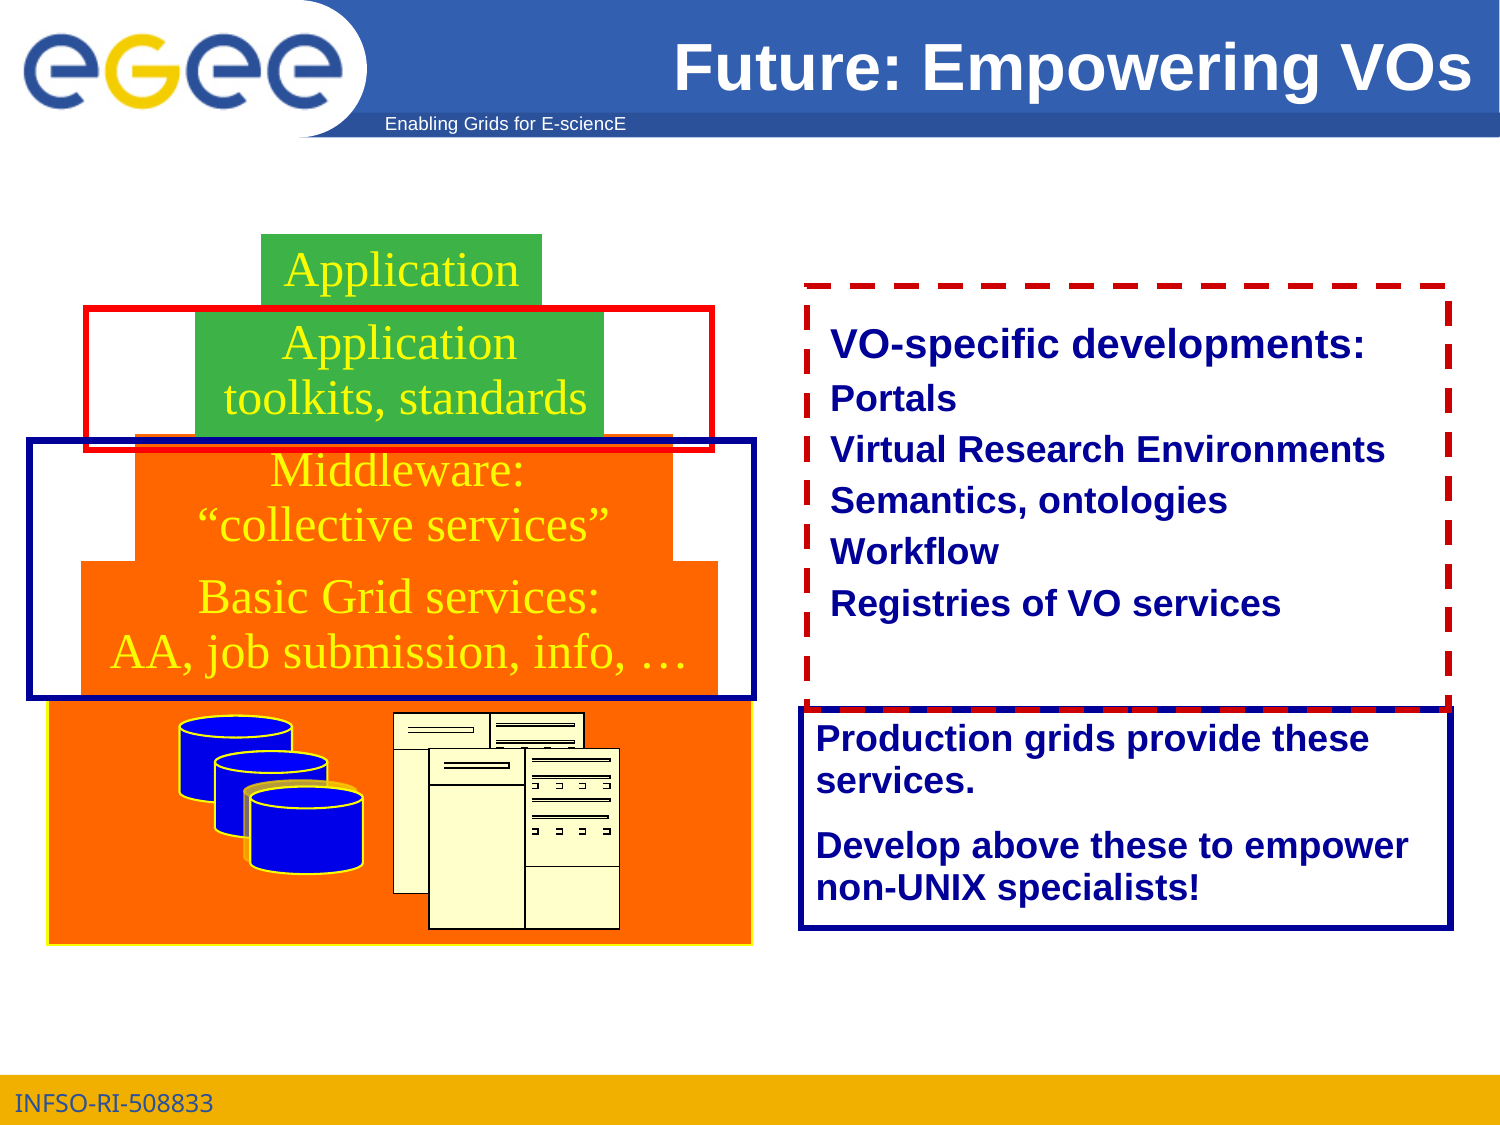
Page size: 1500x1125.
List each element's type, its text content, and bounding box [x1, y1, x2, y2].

title Future: Empowering VOs [369, 0, 1475, 195]
text_box Middleware: “collective services” [135, 453, 673, 570]
list VO-specific developments: Portals Virtual Research Environments Semantics, ontologies Workflow Registries of VO services [806, 285, 1449, 711]
text_box Production grids provide these services. Develop above these to empower non-UNIX specialists! [800, 709, 1451, 929]
picture [18, 30, 349, 112]
text_box Basic Grid services: AA, job submission, info, … [80, 561, 719, 695]
text_box [47, 701, 752, 945]
text_box Application toolkits, standards [195, 312, 604, 437]
text_box Application [260, 234, 543, 305]
